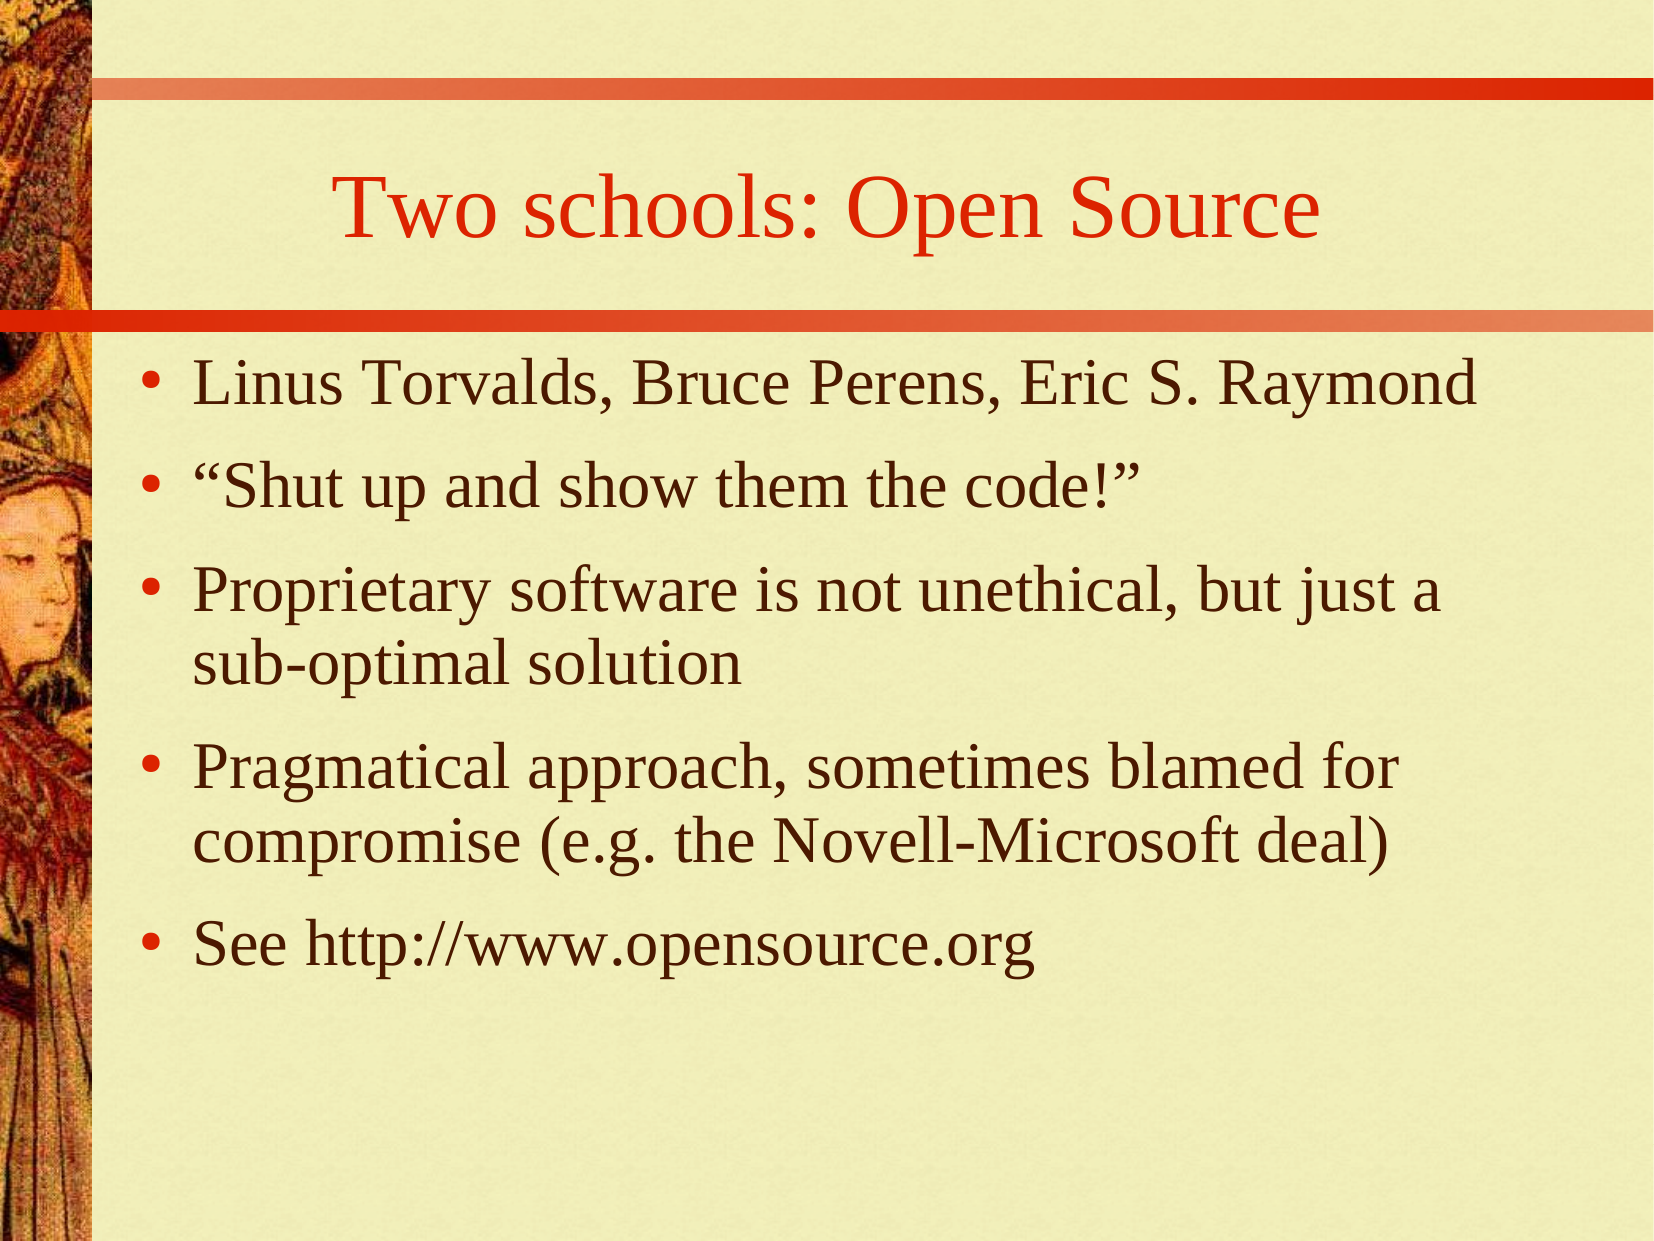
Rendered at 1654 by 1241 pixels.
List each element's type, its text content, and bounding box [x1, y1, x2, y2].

picture [0, 332, 1654, 1241]
title Two schools: Open Source [121, 102, 1534, 311]
list Linus Torvalds, Bruce Perens, Eric S. Raymond “Shut up and show them the code!” Proprietary software is not unethical, but just a sub-optimal solution Pragmatical approach, sometimes blamed for compromise (e.g. the Novell-Microsoft deal) See http://www.opensource.org [121, 344, 1534, 1127]
picture [0, 0, 1654, 310]
